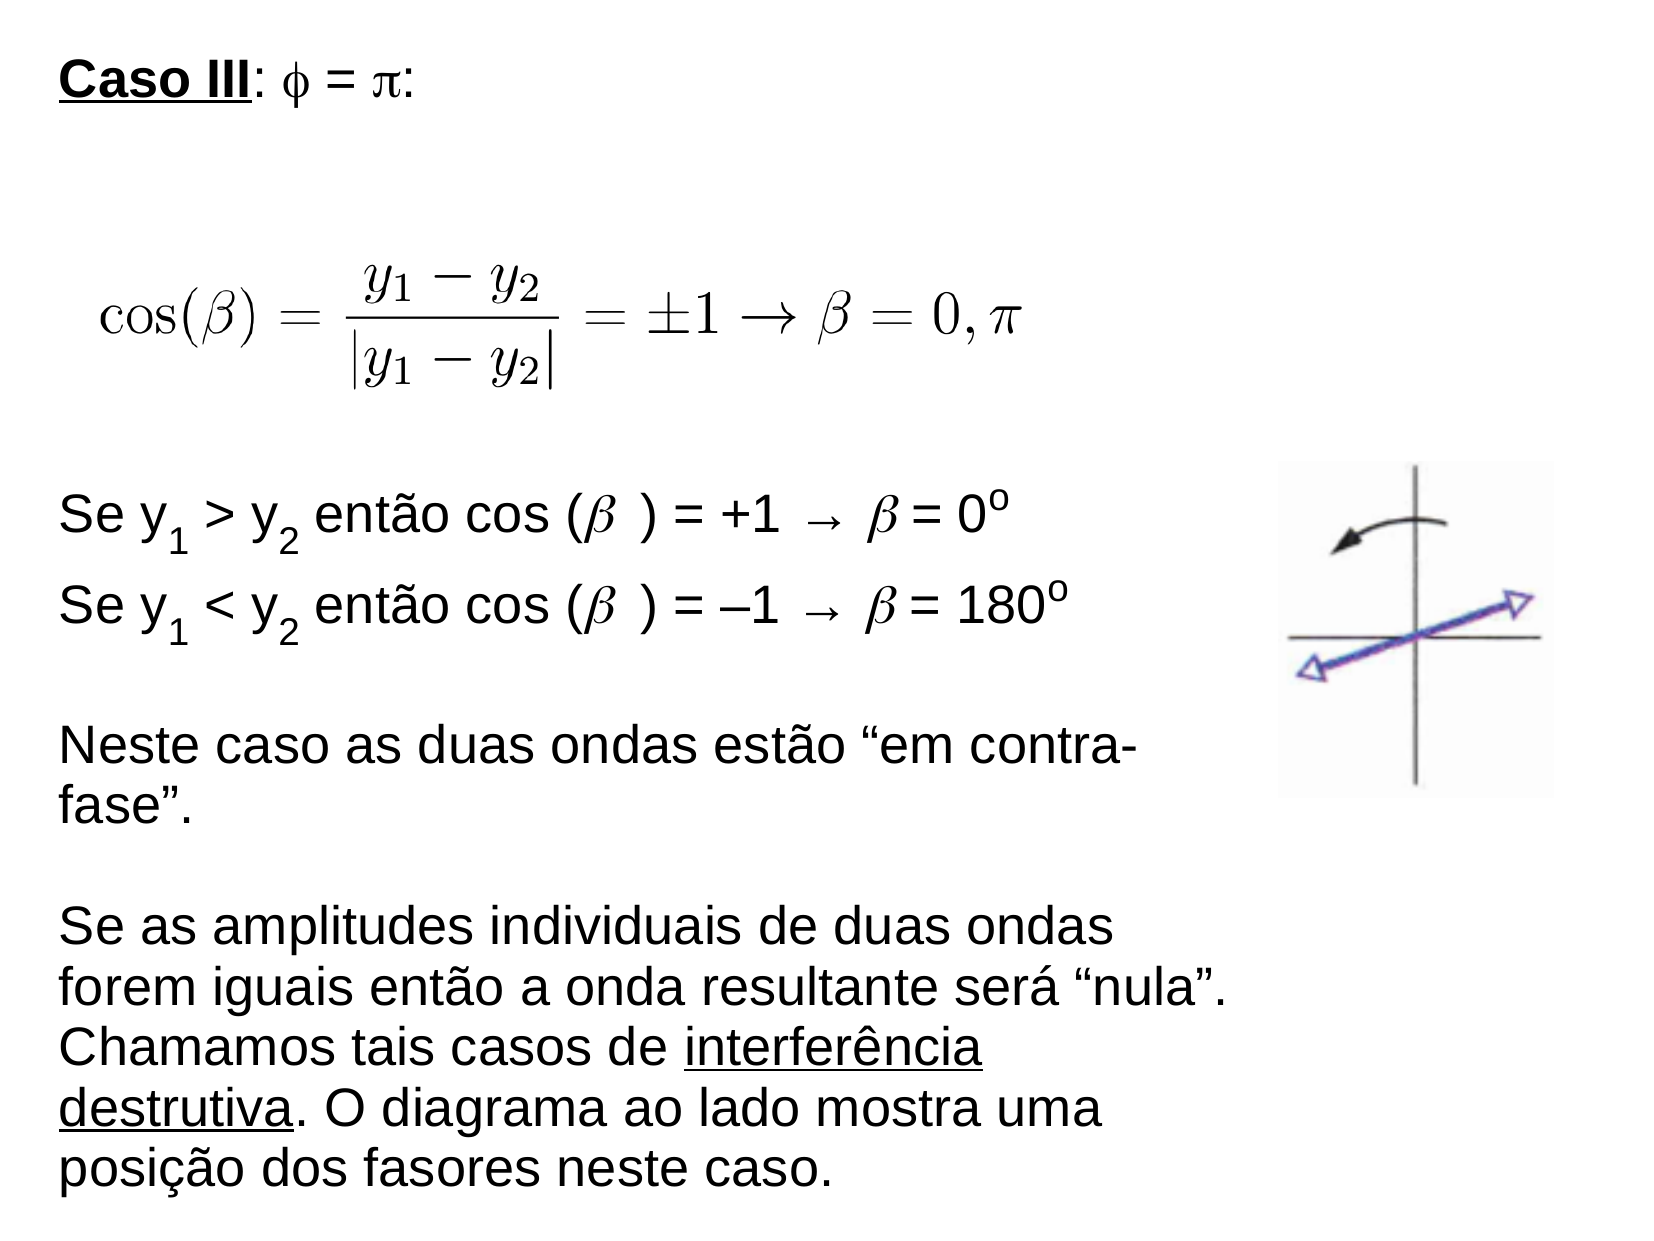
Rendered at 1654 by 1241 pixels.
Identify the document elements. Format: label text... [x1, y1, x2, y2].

picture [80, 228, 1046, 419]
subtitle Caso III: f = p: Se y1 > y2 então cos (b ) = +1 → b = 0o Se y1 < y2 então cos (b ) = –1 → b = 180o Neste caso as duas ondas estão “em contra-fase”. Se as amplitudes individuais de duas ondas forem iguais então a onda resultante será “nula”. Chamamos tais casos de interferência destrutiva. O diagrama ao lado mostra uma posição dos fasores neste caso. [59, 24, 1241, 1223]
picture [1278, 461, 1554, 798]
